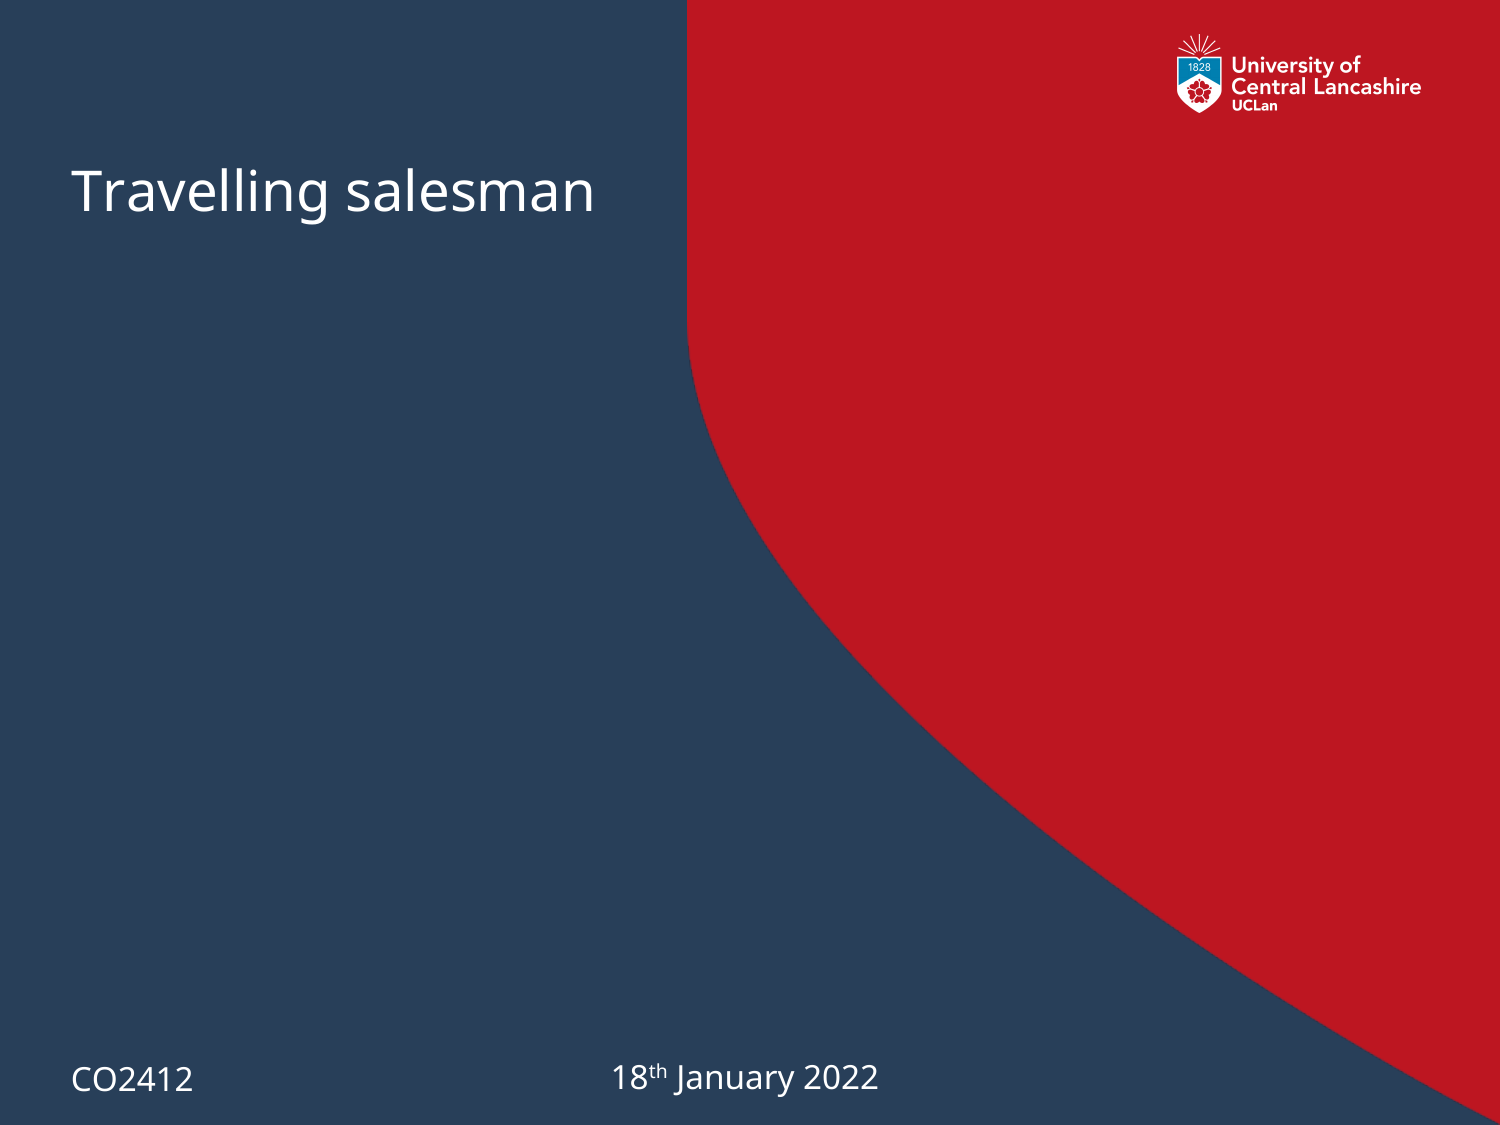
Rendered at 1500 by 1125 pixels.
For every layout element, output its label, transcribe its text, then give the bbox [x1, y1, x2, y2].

text_box Travelling salesman [56, 68, 1185, 310]
picture [687, 0, 1500, 1125]
